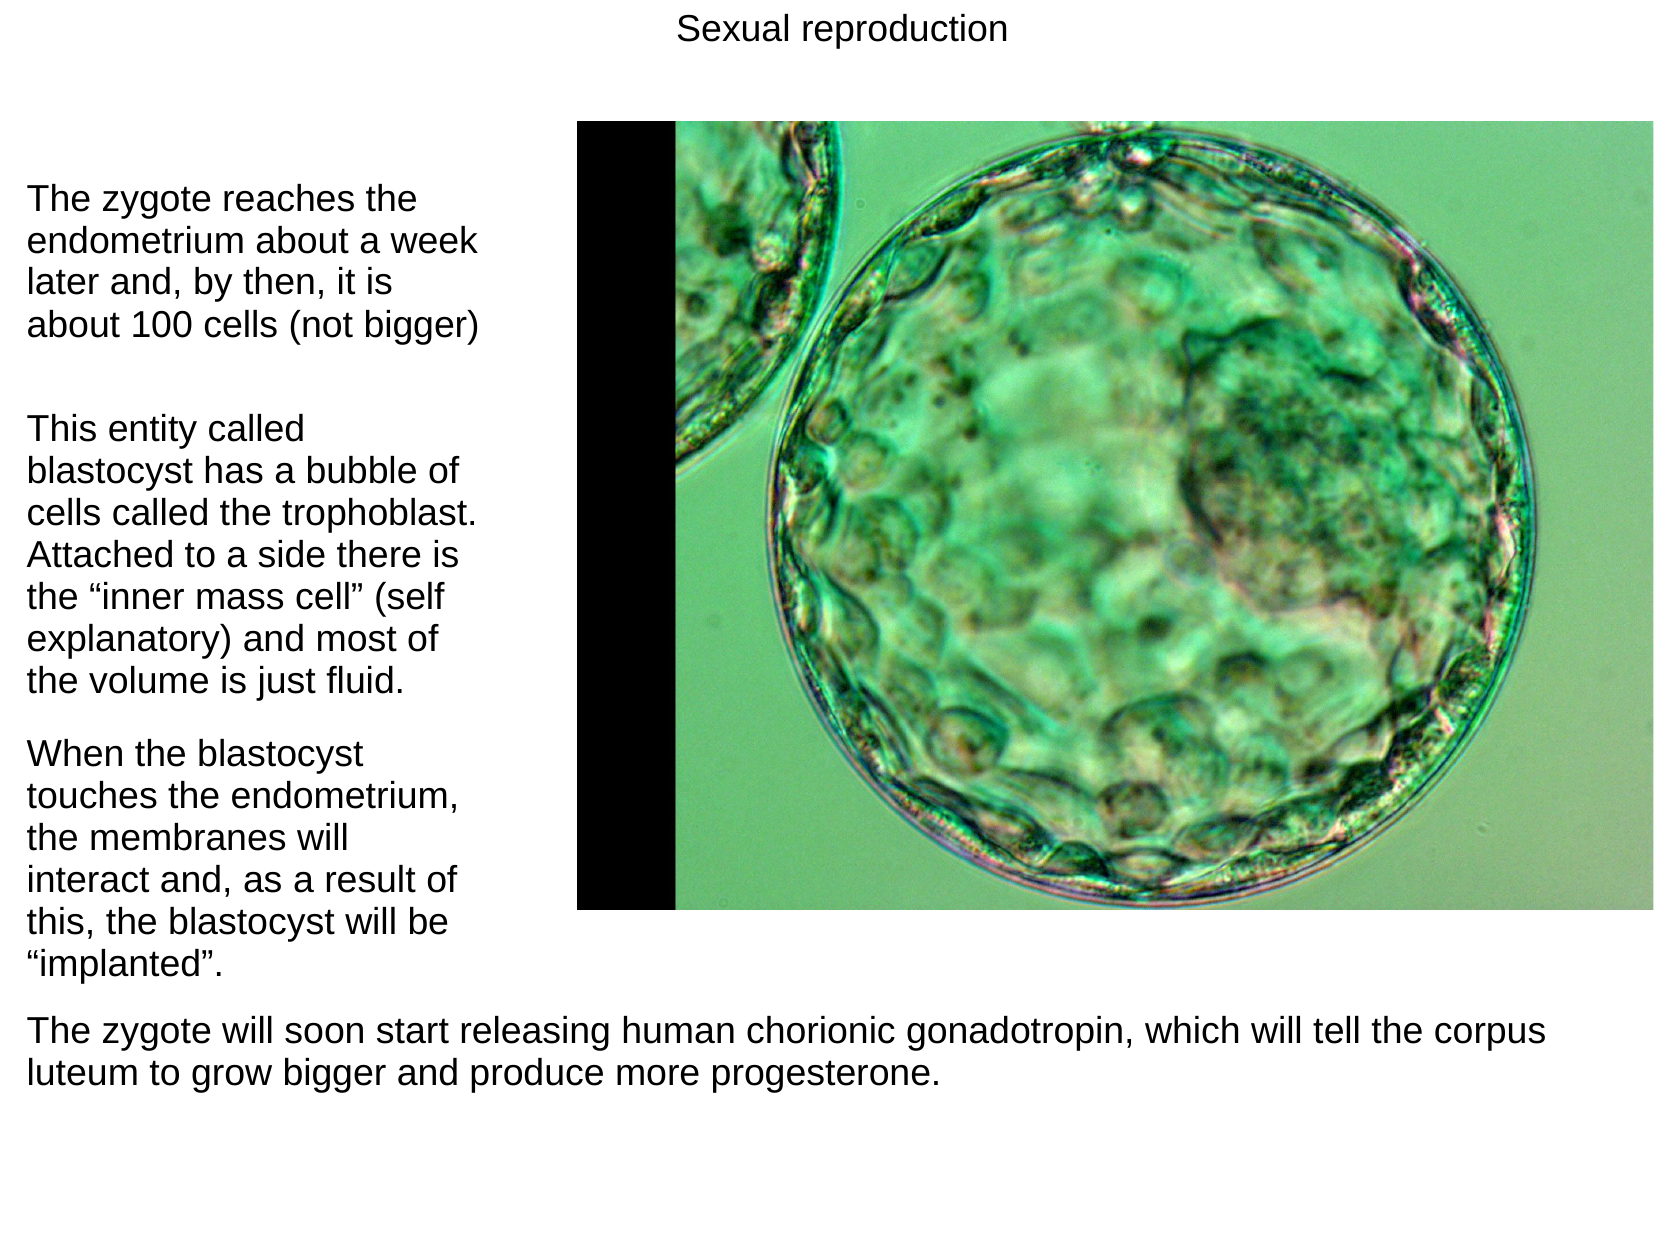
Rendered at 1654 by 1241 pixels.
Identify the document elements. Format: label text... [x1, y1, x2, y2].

text_box The zygote reaches the endometrium about a week later and, by then, it is about 100 cells (not bigger) [11, 169, 497, 353]
picture [577, 121, 1654, 910]
text_box This entity called blastocyst has a bubble of cells called the trophoblast. Attached to a side there is the “inner mass cell” (self explanatory) and most of the volume is just fluid. [11, 399, 497, 724]
text_box When the blastocyst touches the endometrium, the membranes will interact and, as a result of this, the blastocyst will be “implanted”. [11, 724, 497, 1002]
text_box The zygote will soon start releasing human chorionic gonadotropin, which will tell the corpus luteum to grow bigger and produce more progesterone. [11, 1002, 1619, 1182]
text_box Sexual reproduction [661, 0, 1052, 60]
